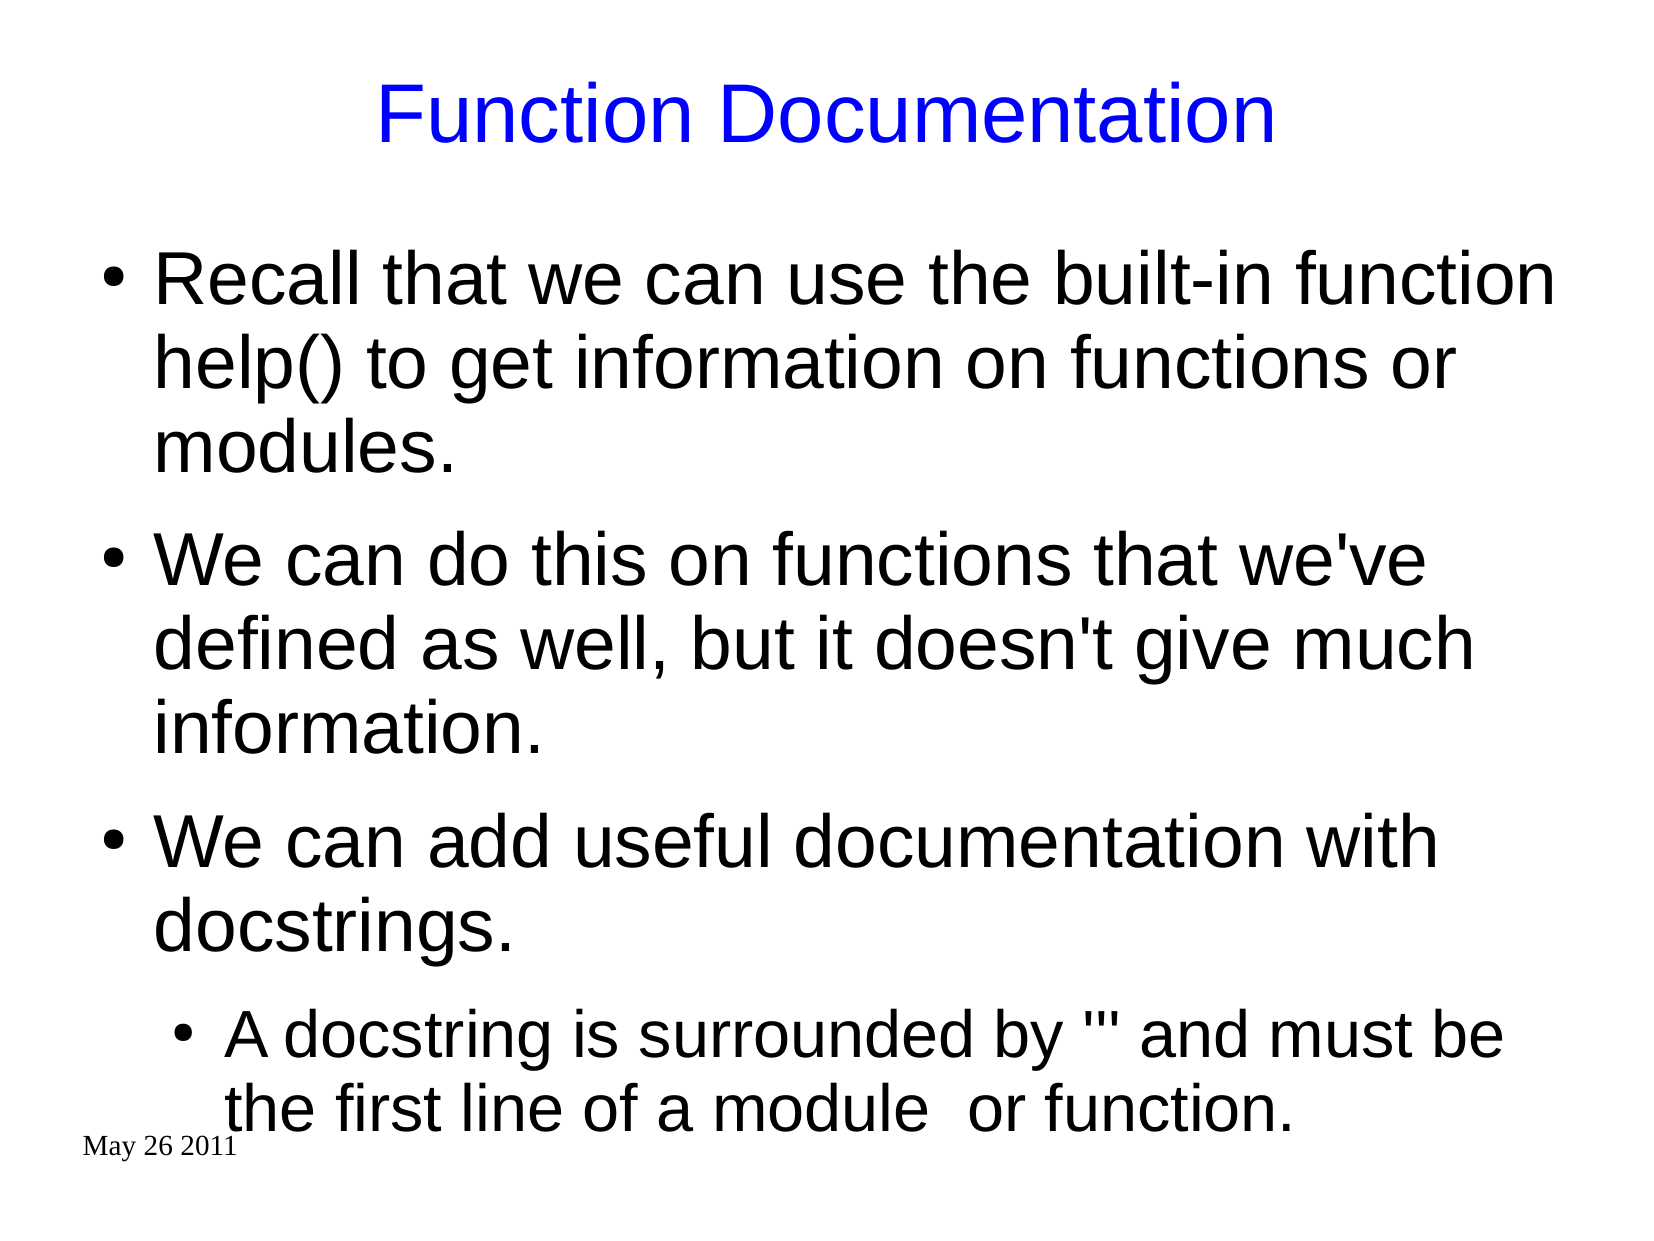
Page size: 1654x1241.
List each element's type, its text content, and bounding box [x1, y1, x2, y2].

list Recall that we can use the built-in function help() to get information on functions or modules. We can do this on functions that we've defined as well, but it doesn't give much information. We can add useful documentation with docstrings. A docstring is surrounded by ''' and must be the first line of a module or function. [82, 236, 1571, 1146]
title Function Documentation [82, 49, 1571, 178]
